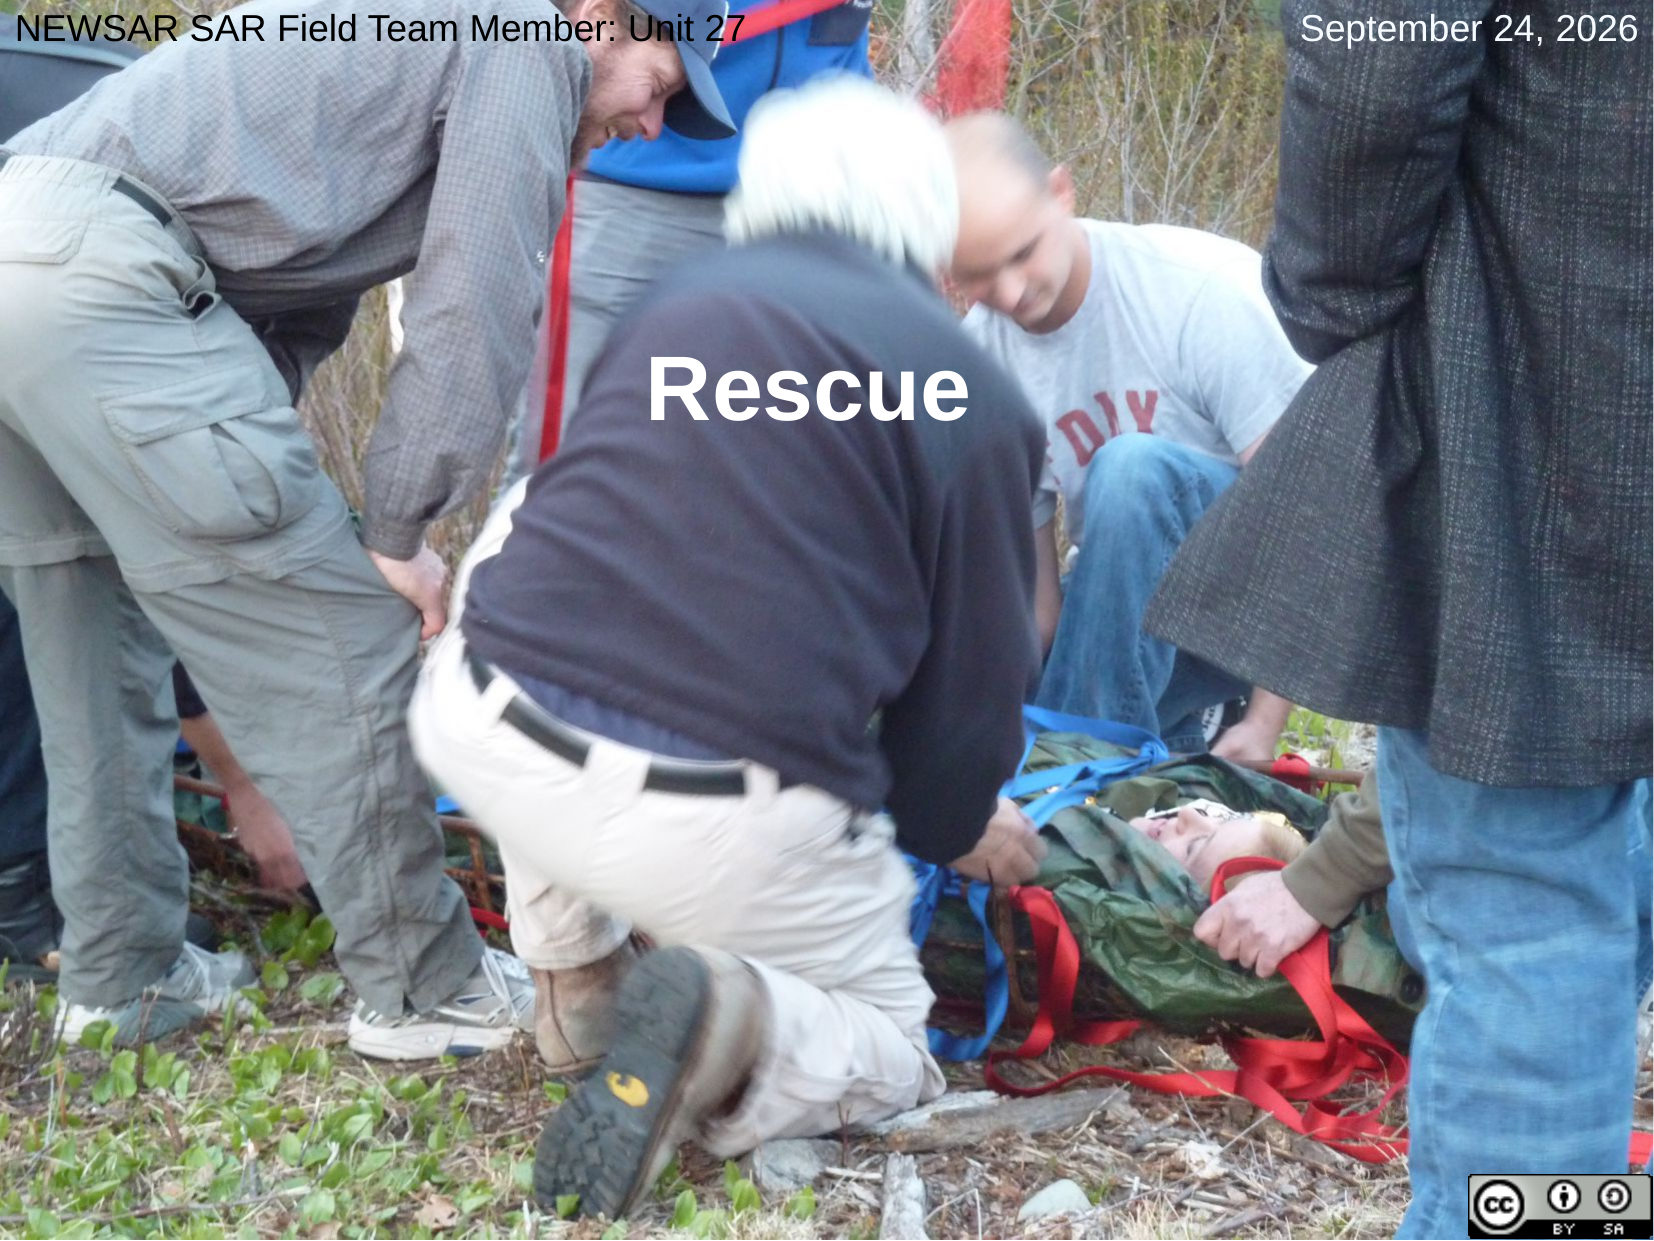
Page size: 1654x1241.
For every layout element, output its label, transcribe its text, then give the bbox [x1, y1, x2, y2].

text_box NEWSAR SAR Field Team Member: Unit 27 [0, 0, 932, 57]
title Rescue [64, 285, 1554, 493]
text_box February 19, 2020 [1125, 0, 1654, 57]
picture [0, 0, 1654, 1241]
